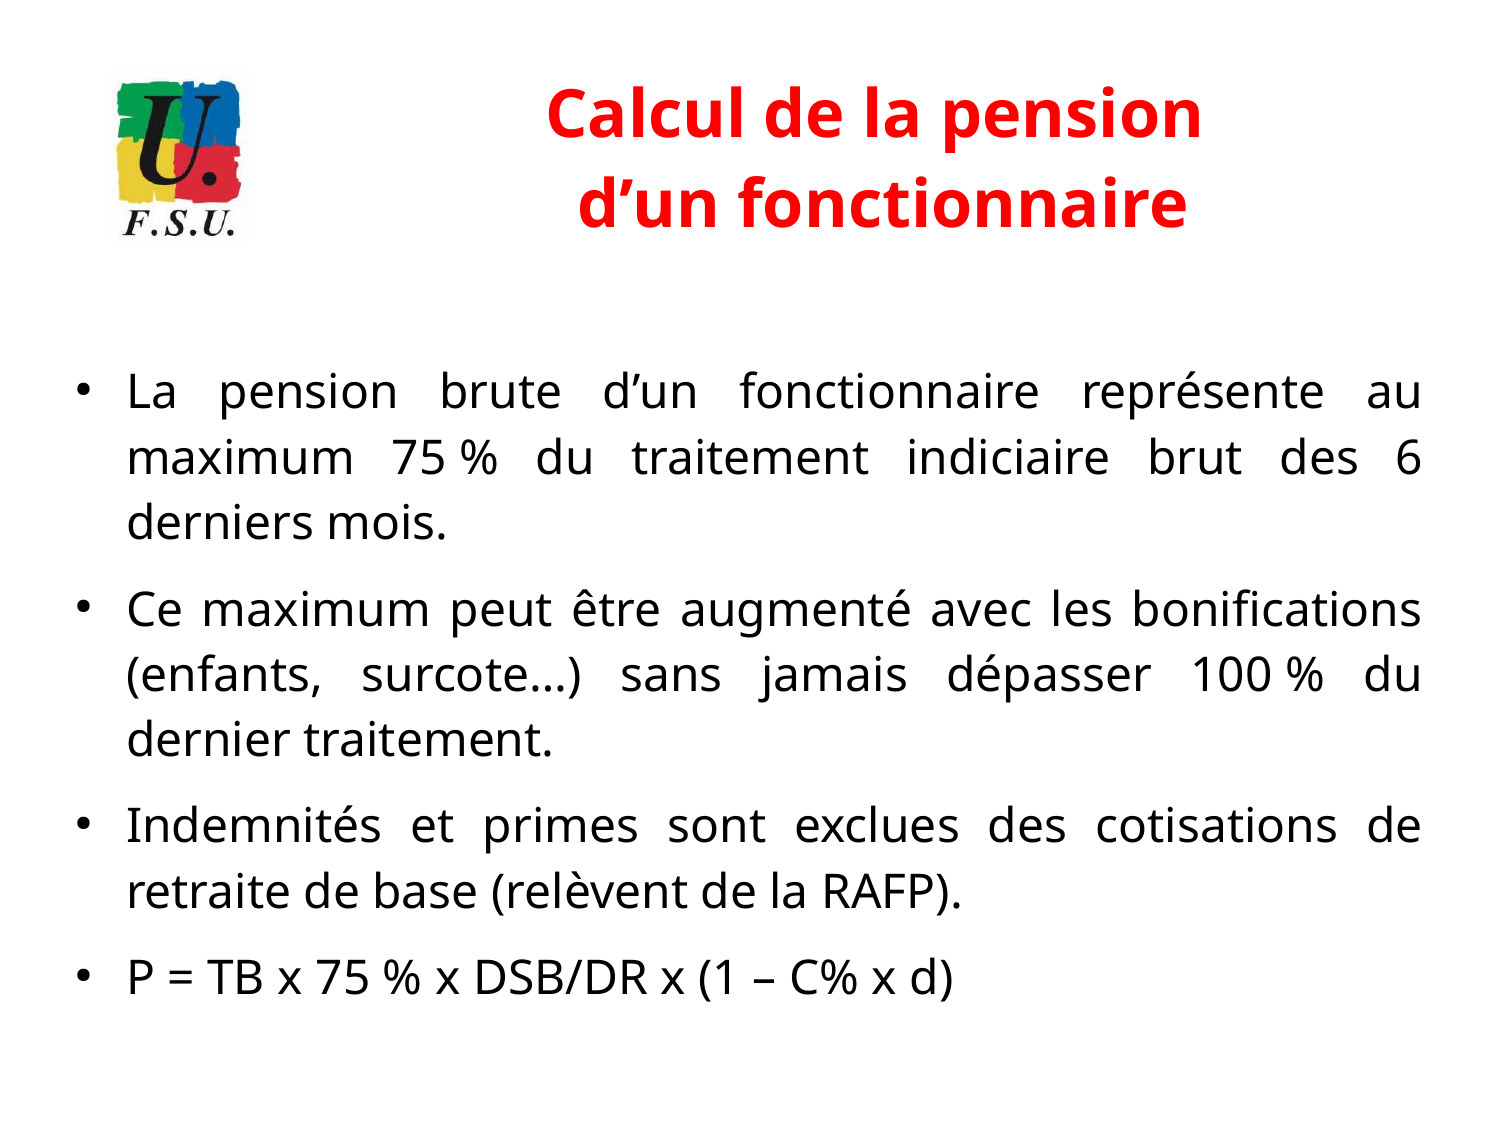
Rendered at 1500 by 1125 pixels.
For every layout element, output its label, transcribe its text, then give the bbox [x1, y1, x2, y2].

picture [106, 70, 250, 242]
list La pension brute d’un fonctionnaire représente au maximum 75 % du traitement indiciaire brut des 6 derniers mois. Ce maximum peut être augmenté avec les bonifications (enfants, surcote…) sans jamais dépasser 100 % du dernier traitement. Indemnités et primes sont exclues des cotisations de retraite de base (relèvent de la RAFP). P = TB x 75 % x DSB/DR x (1 – C% x d) [75, 357, 1425, 1011]
title Calcul de la pension d’un fonctionnaire [342, 62, 1425, 251]
